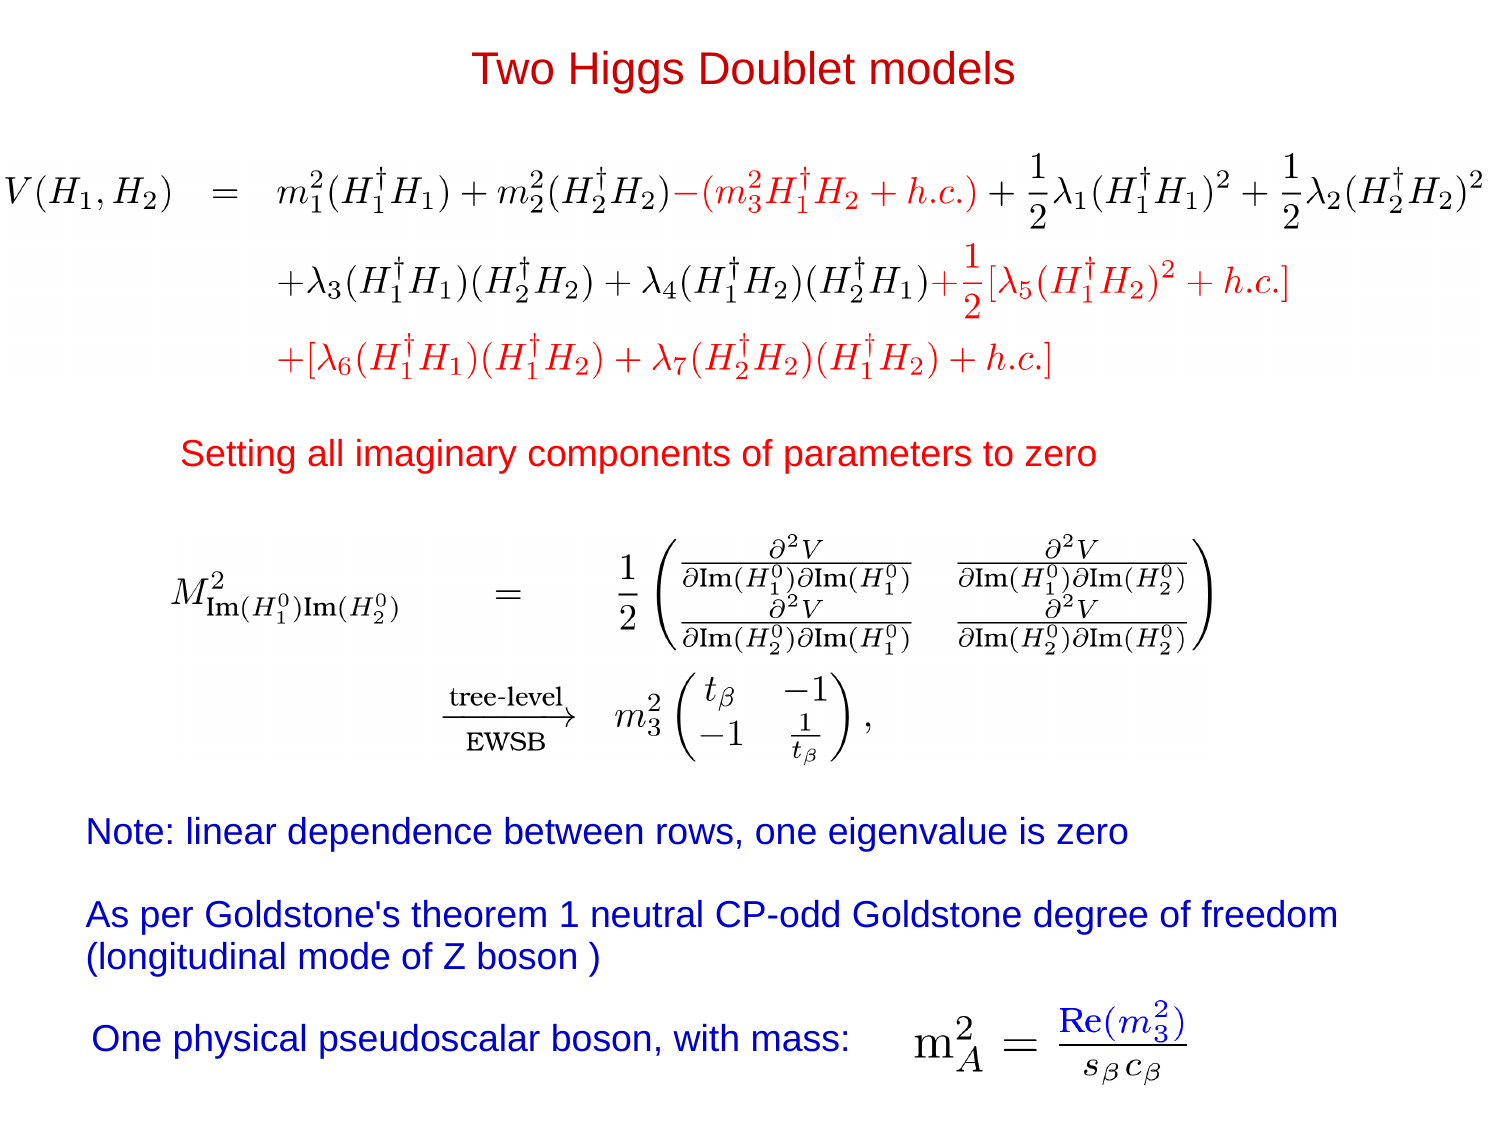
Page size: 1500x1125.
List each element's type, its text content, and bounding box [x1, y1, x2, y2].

text_box One physical pseudoscalar boson, with mass: [76, 1009, 1105, 1093]
text_box Two Higgs Doublet models [23, 35, 1477, 116]
text_box Setting all imaginary components of parameters to zero [165, 425, 1146, 483]
picture [5, 153, 1482, 379]
text_box Note: linear dependence between rows, one eigenvalue is zero [70, 803, 1382, 860]
text_box As per Goldstone's theorem 1 neutral CP-odd Goldstone degree of freedom (longitudinal mode of Z boson ) [70, 885, 1406, 985]
picture [171, 534, 1212, 765]
picture [914, 1000, 1187, 1085]
